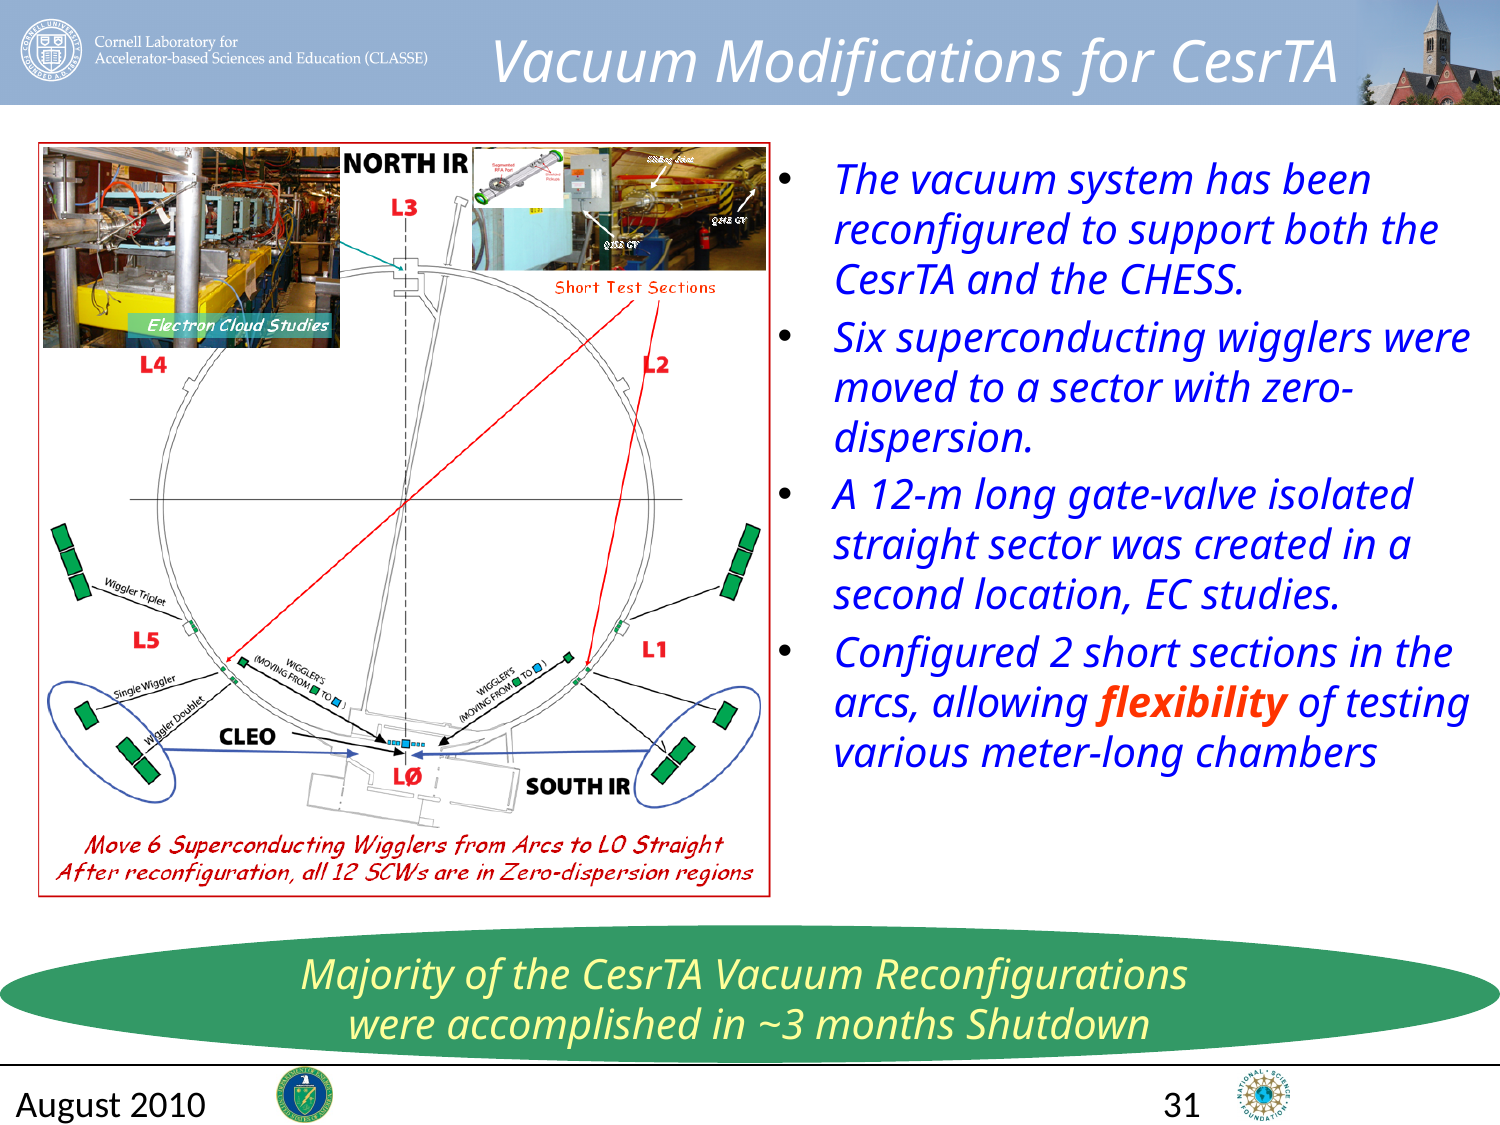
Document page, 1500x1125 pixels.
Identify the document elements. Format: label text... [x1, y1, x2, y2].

slide_number <number> [1147, 1065, 1498, 1125]
text_box The vacuum system has been reconfigured to support both the CesrTA and the CHESS. Six superconducting wigglers were moved to a sector with zero-dispersion. A 12-m long gate-valve isolated straight sector was created in a second location, EC studies. Configured 2 short sections in the arcs, allowing flexibility of testing various meter-long chambers [775, 137, 1500, 901]
picture [0, 0, 1500, 105]
picture [31, 137, 775, 901]
slide_number August 2010 [0, 1065, 351, 1125]
text_box Vacuum Modifications for CesrTA [422, 9, 1423, 85]
text_box Majority of the CesrTA Vacuum Reconfigurations were accomplished in ~3 months Shutdown [0, 925, 1500, 1063]
